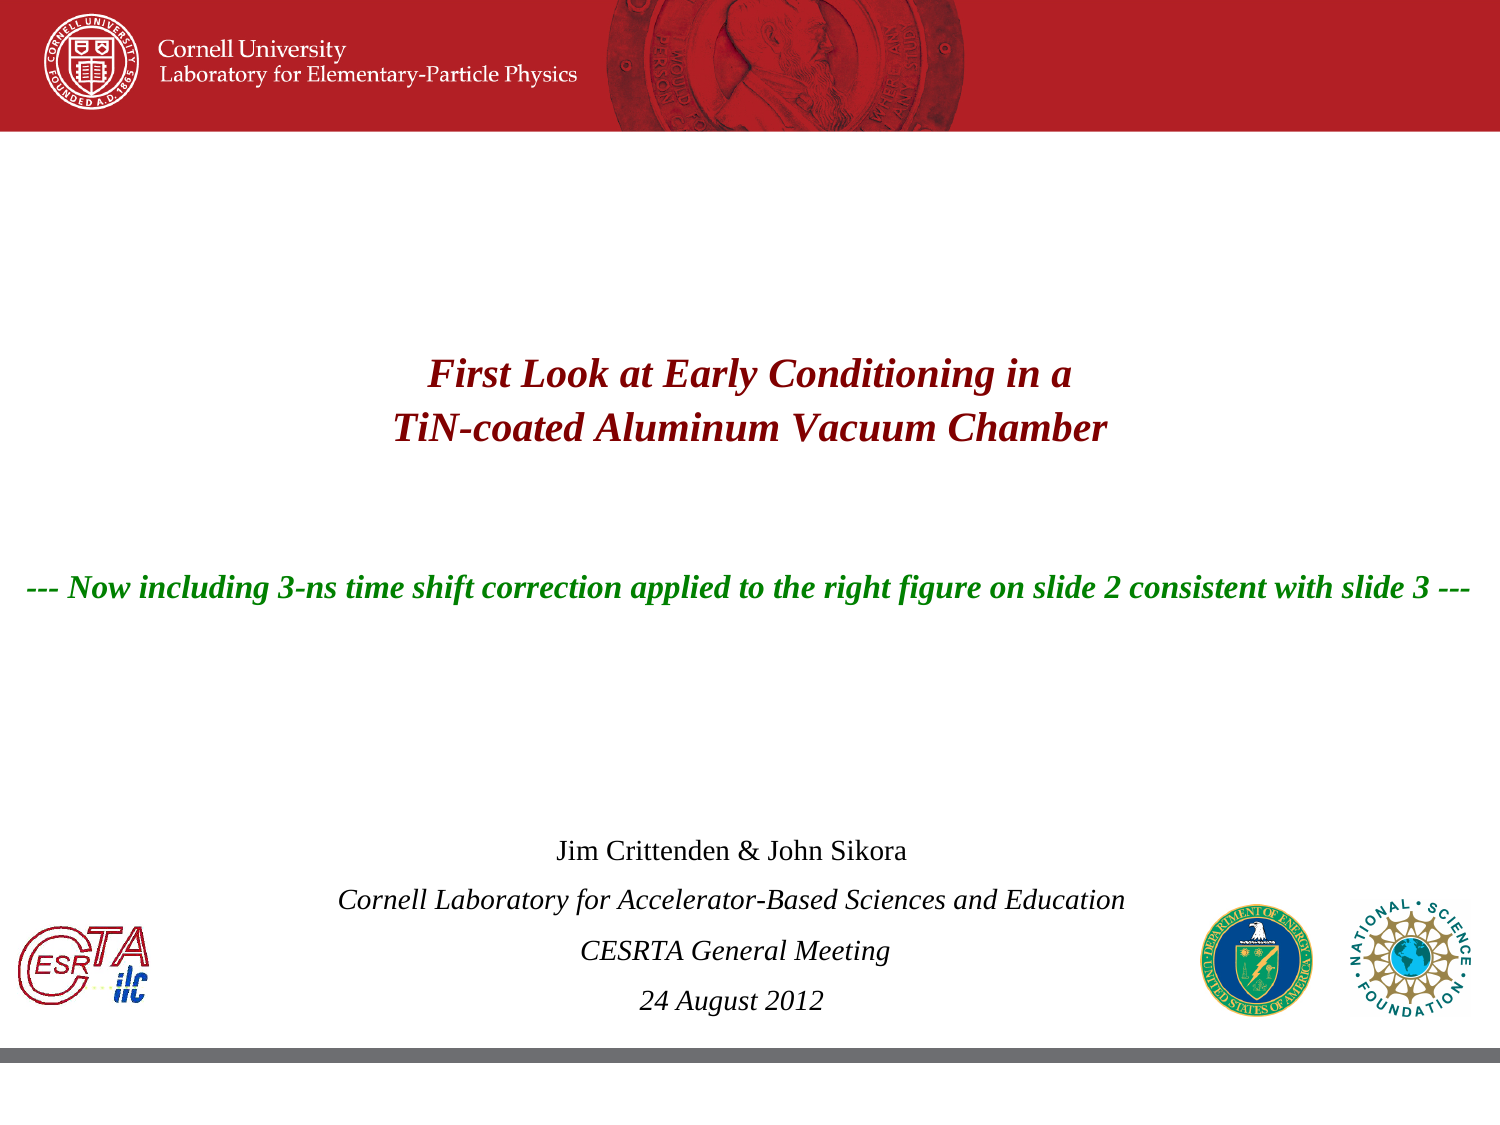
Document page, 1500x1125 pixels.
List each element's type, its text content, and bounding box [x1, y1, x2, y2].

picture [1350, 899, 1471, 1017]
picture [8, 899, 151, 1036]
picture [1200, 904, 1313, 1017]
subtitle Jim Crittenden & John Sikora Cornell Laboratory for Accelerator-Based Sciences and Education CESRTA General Meeting 24 August 2012 [281, 825, 1182, 1024]
picture [0, 0, 1500, 132]
title First Look at Early Conditioning in a TiN-coated Aluminum Vacuum Chamber --- Now including 3-ns time shift correction applied to the right figure on slide 2 consistent with slide 3 --- [0, 149, 1500, 799]
